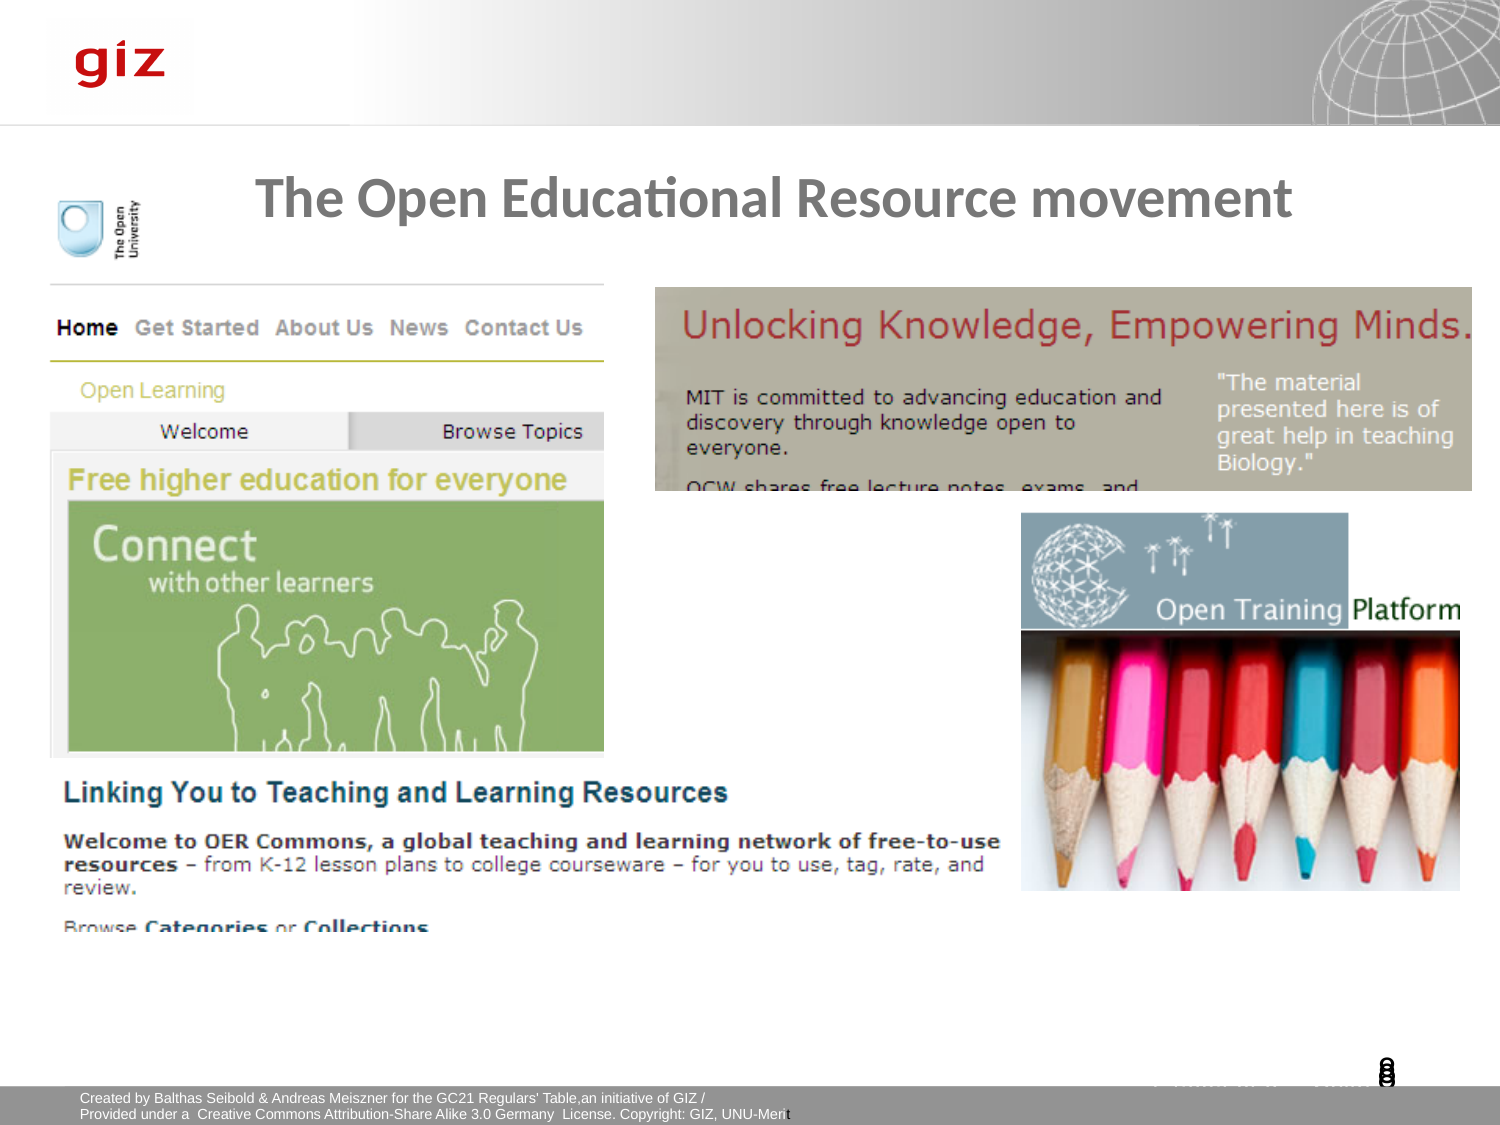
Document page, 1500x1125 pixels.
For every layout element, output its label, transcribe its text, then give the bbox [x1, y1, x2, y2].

picture [41, 187, 604, 758]
picture [655, 287, 1472, 491]
text_box The Open Educational Resource movement [154, 164, 1395, 247]
picture [53, 500, 1460, 932]
